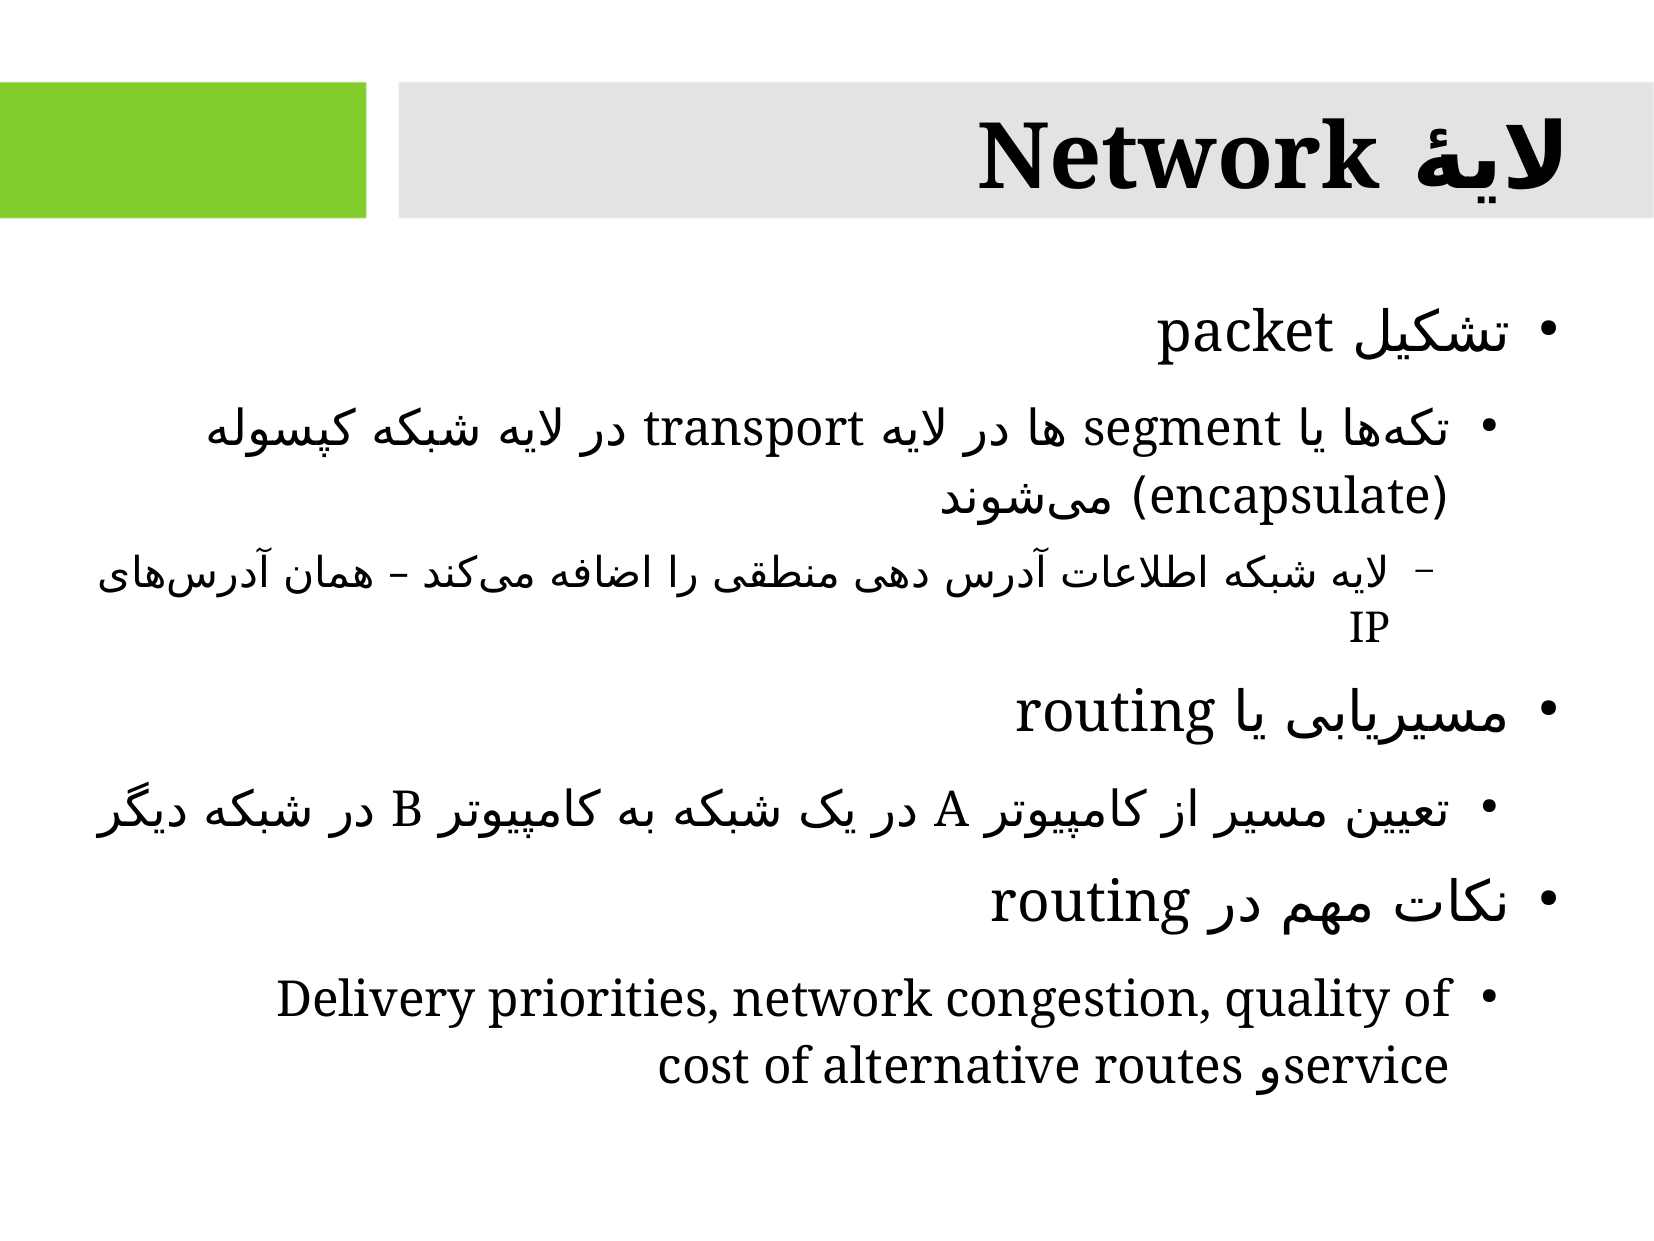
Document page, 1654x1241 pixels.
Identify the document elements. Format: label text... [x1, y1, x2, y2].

picture [0, 0, 1654, 1241]
list تشکیل packet تکه‌ها یا segment ها در لایه transport در لایه شبکه کپسوله (encapsulate) می‌شوند لایه شبکه اطلاعات آدرس دهی منطقی را اضافه می‌کند – همان آدرس‌های IP مسیریابی یا routing تعیین مسیر از کامپیوتر A در یک شبکه به کامپیوتر B در شبکه دیگر نکات مهم در routing Delivery priorities, network congestion, quality of serviceو cost of alternative routes [82, 290, 1571, 1109]
title لایهٔ Network [82, 49, 1571, 257]
